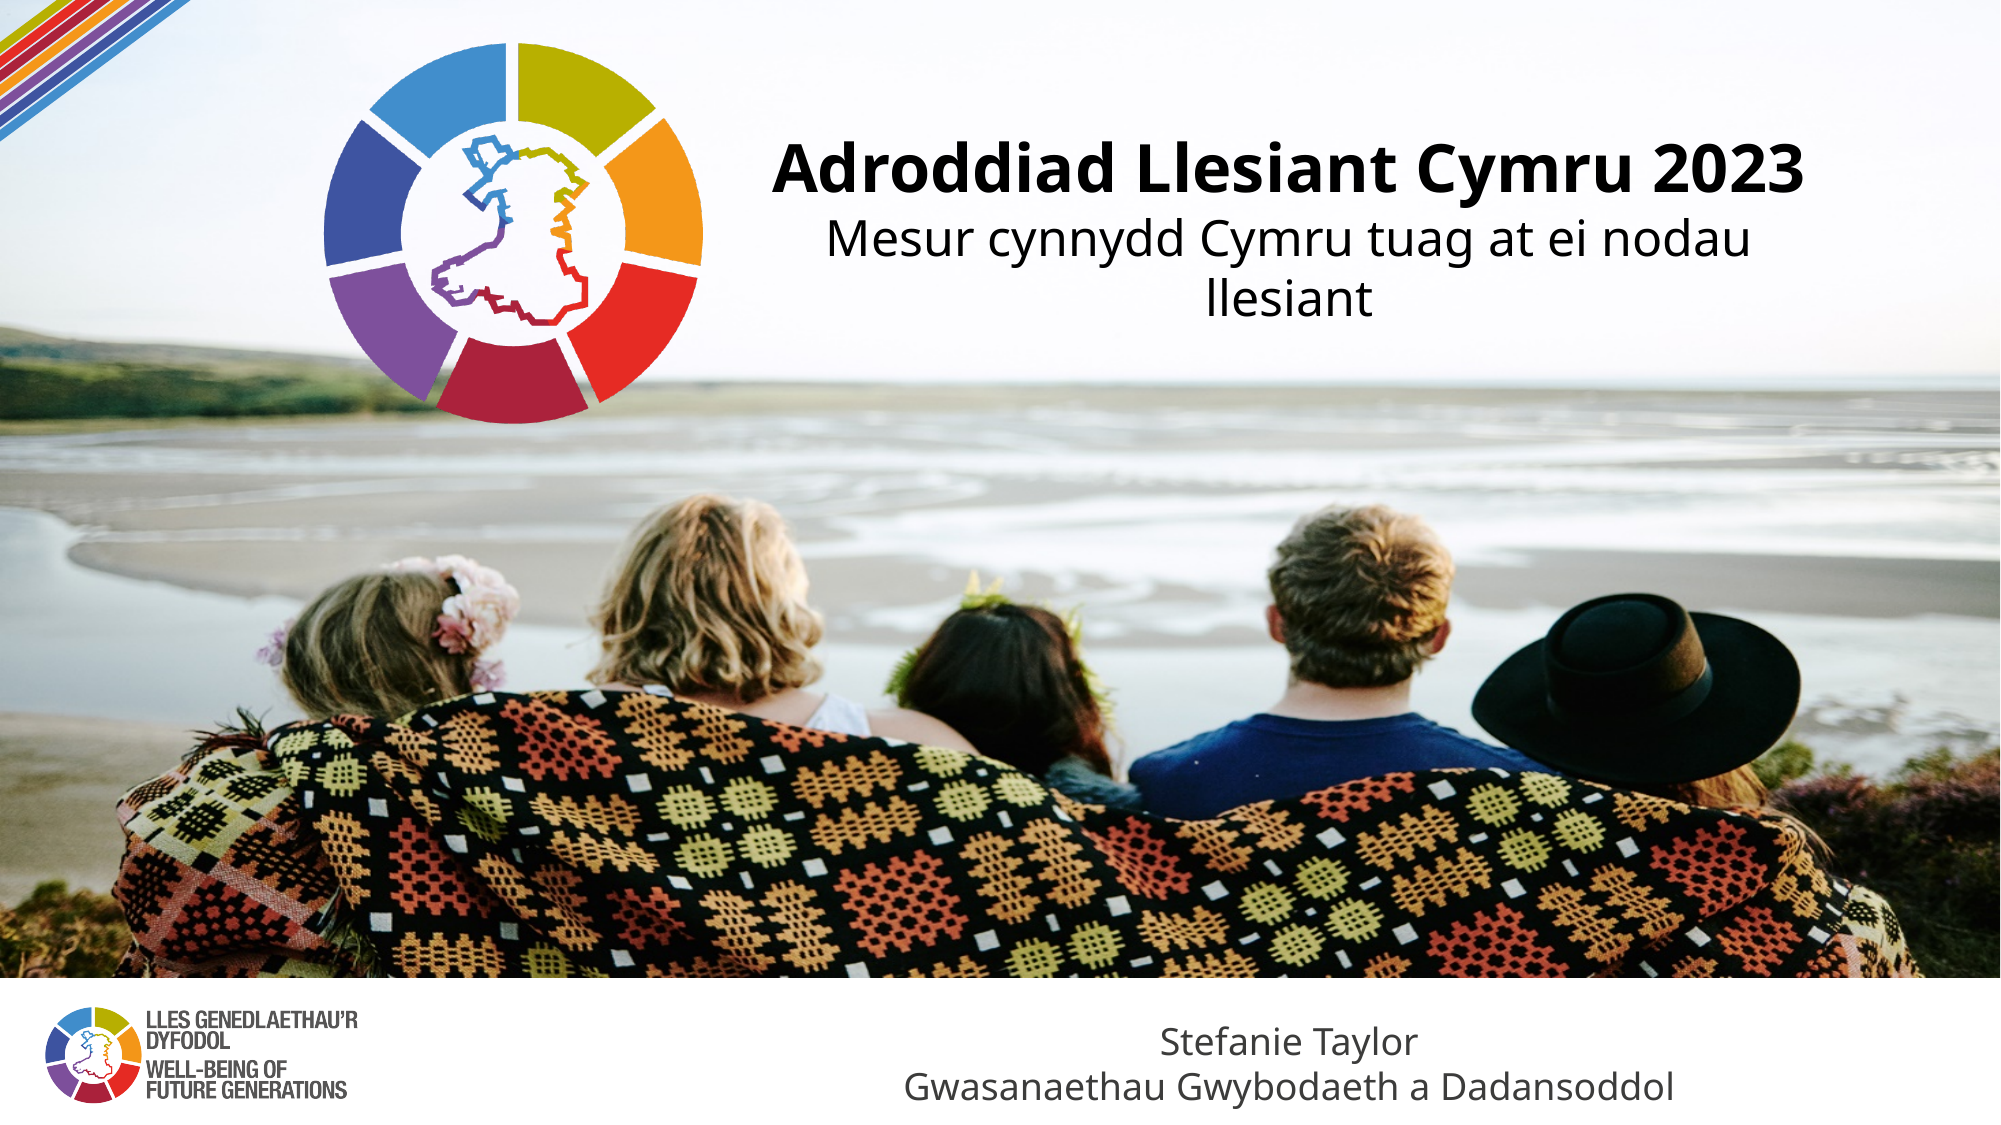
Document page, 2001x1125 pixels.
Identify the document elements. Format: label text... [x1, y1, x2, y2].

picture [323, 43, 717, 424]
text_box Stefanie Taylor Gwasanaethau Gwybodaeth a Dadansoddol [610, 1010, 1969, 1117]
text_box Adroddiad Llesiant Cymru 2023 Mesur cynnydd Cymru tuag at ei nodau llesiant [751, 118, 1827, 336]
